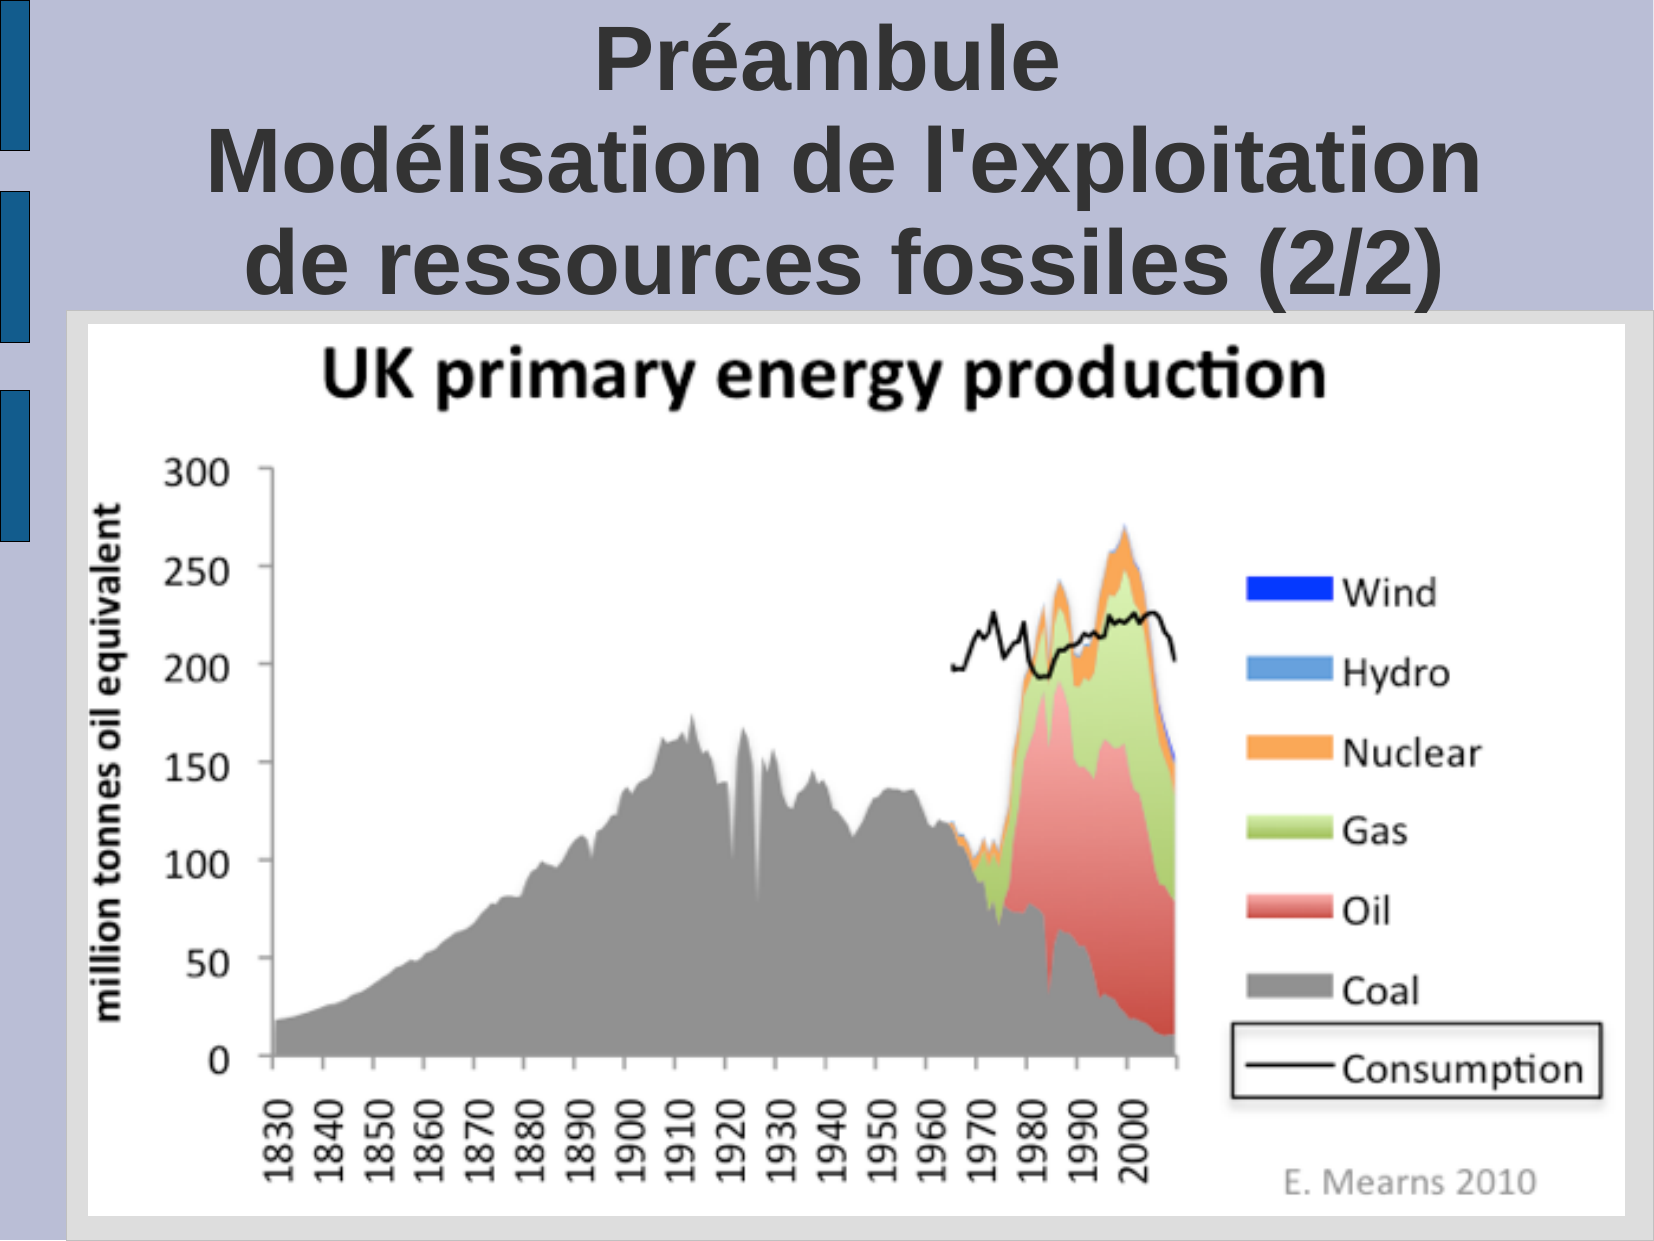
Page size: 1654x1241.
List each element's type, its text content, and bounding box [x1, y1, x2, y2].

picture [88, 324, 1625, 1216]
title Préambule Modélisation de l'exploitation de ressources fossiles (2/2) [121, 6, 1534, 315]
